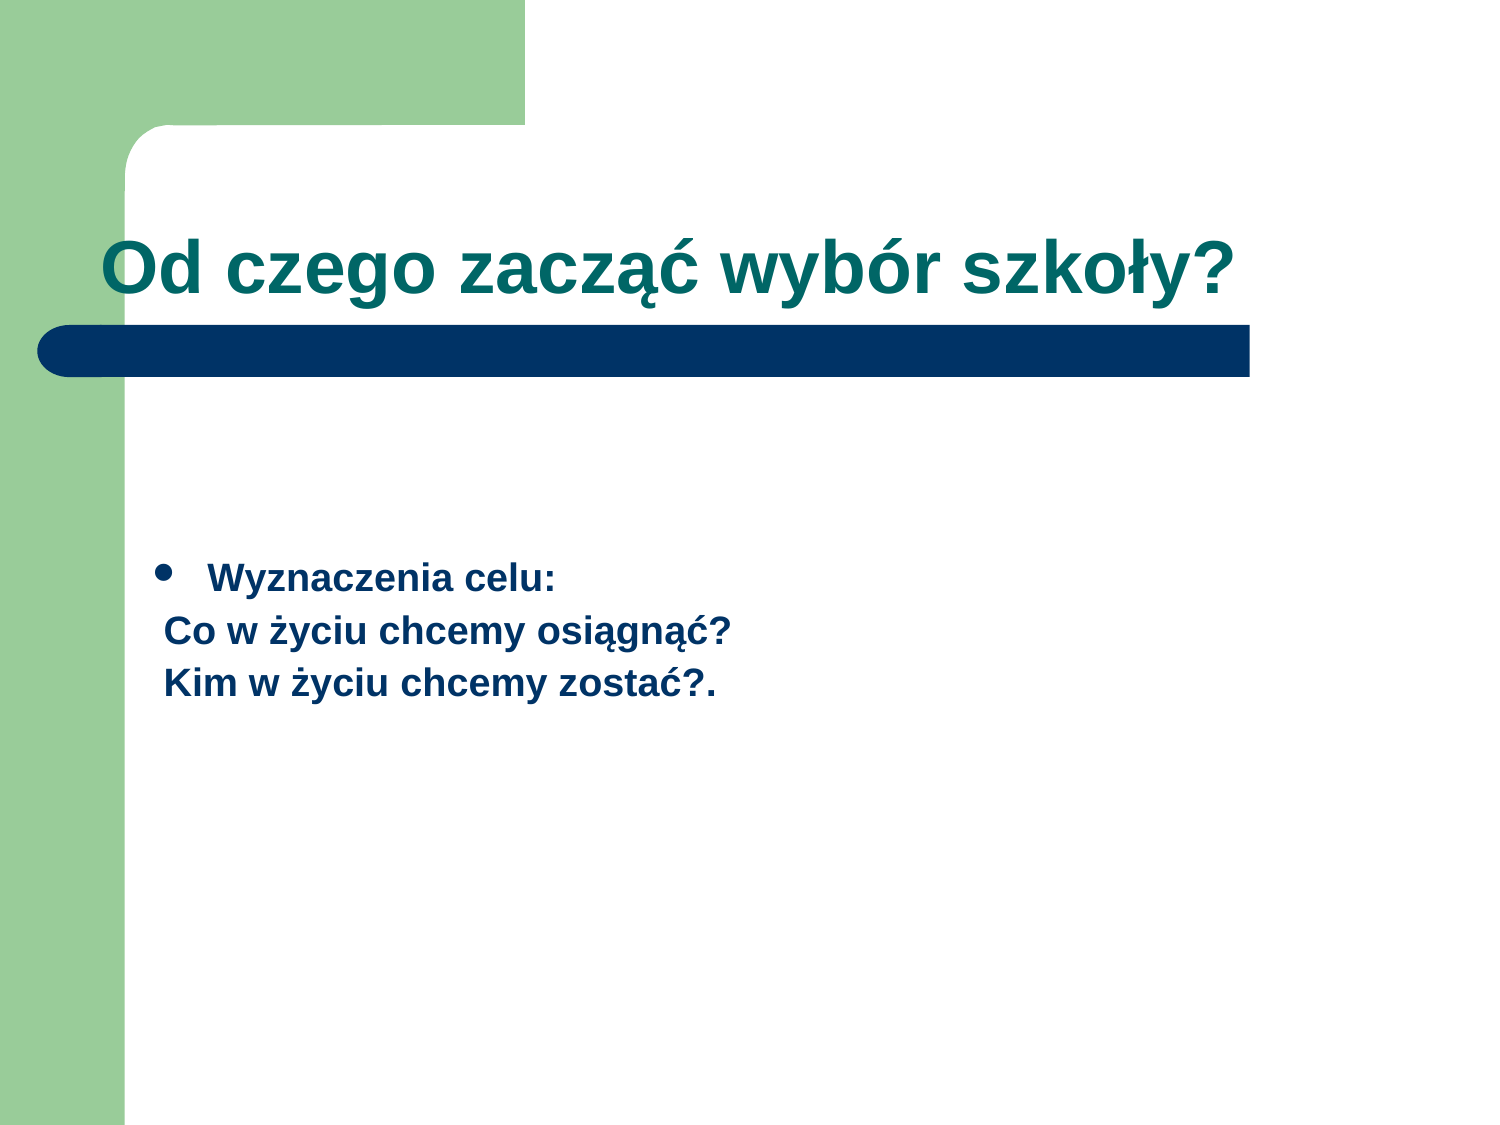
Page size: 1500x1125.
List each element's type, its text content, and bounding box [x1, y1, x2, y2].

list Wyznaczenia celu: Co w życiu chcemy osiągnąć? Kim w życiu chcemy zostać?. [137, 387, 1412, 1125]
text_box Od czego zacząć wybór szkoły? [36, 215, 1323, 318]
